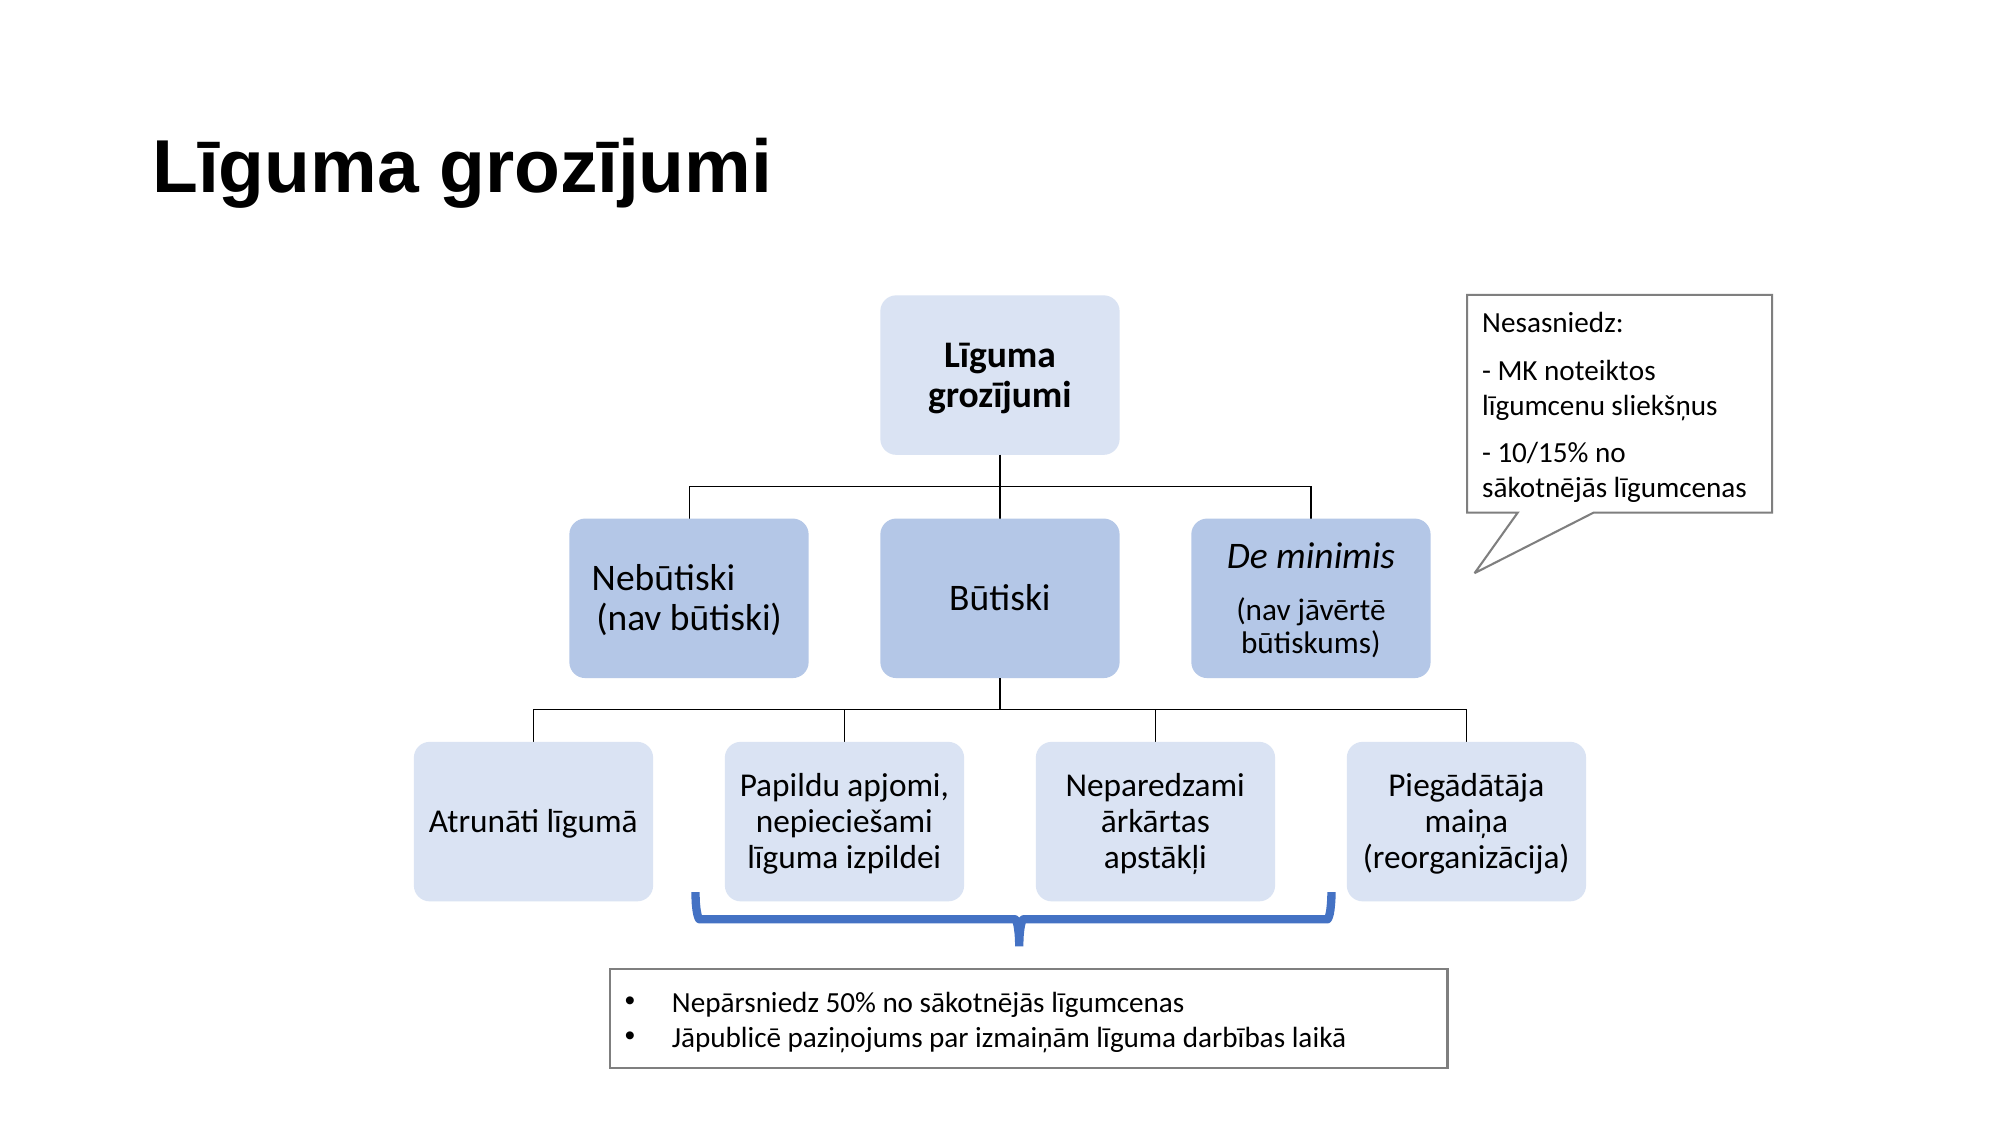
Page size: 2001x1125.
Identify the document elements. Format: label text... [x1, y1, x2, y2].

text_box Līguma grozījumi [880, 295, 1120, 455]
title Līguma grozījumi [137, 59, 1863, 278]
text_box Nepārsniedz 50% no sākotnējās līgumcenas Jāpublicē paziņojums par izmaiņām līguma darbības laikā [610, 969, 1448, 1068]
text_box Papildu apjomi, nepieciešami līguma izpildei [724, 741, 965, 902]
text_box Nesasniedz: - MK noteiktos līgumcenu sliekšņus - 10/15% no sākotnējās līgumcenas [1467, 294, 1773, 574]
text_box Atrunāti līgumā [413, 741, 654, 902]
text_box De minimis (nav jāvērtē būtiskums) [1191, 518, 1431, 679]
text_box Piegādātāja maiņa (reorganizācija) [1346, 741, 1587, 902]
text_box Nebūtiski (nav būtiski) [569, 518, 809, 679]
text_box Neparedzami ārkārtas apstākļi [1035, 741, 1276, 902]
text_box Būtiski [880, 518, 1120, 679]
